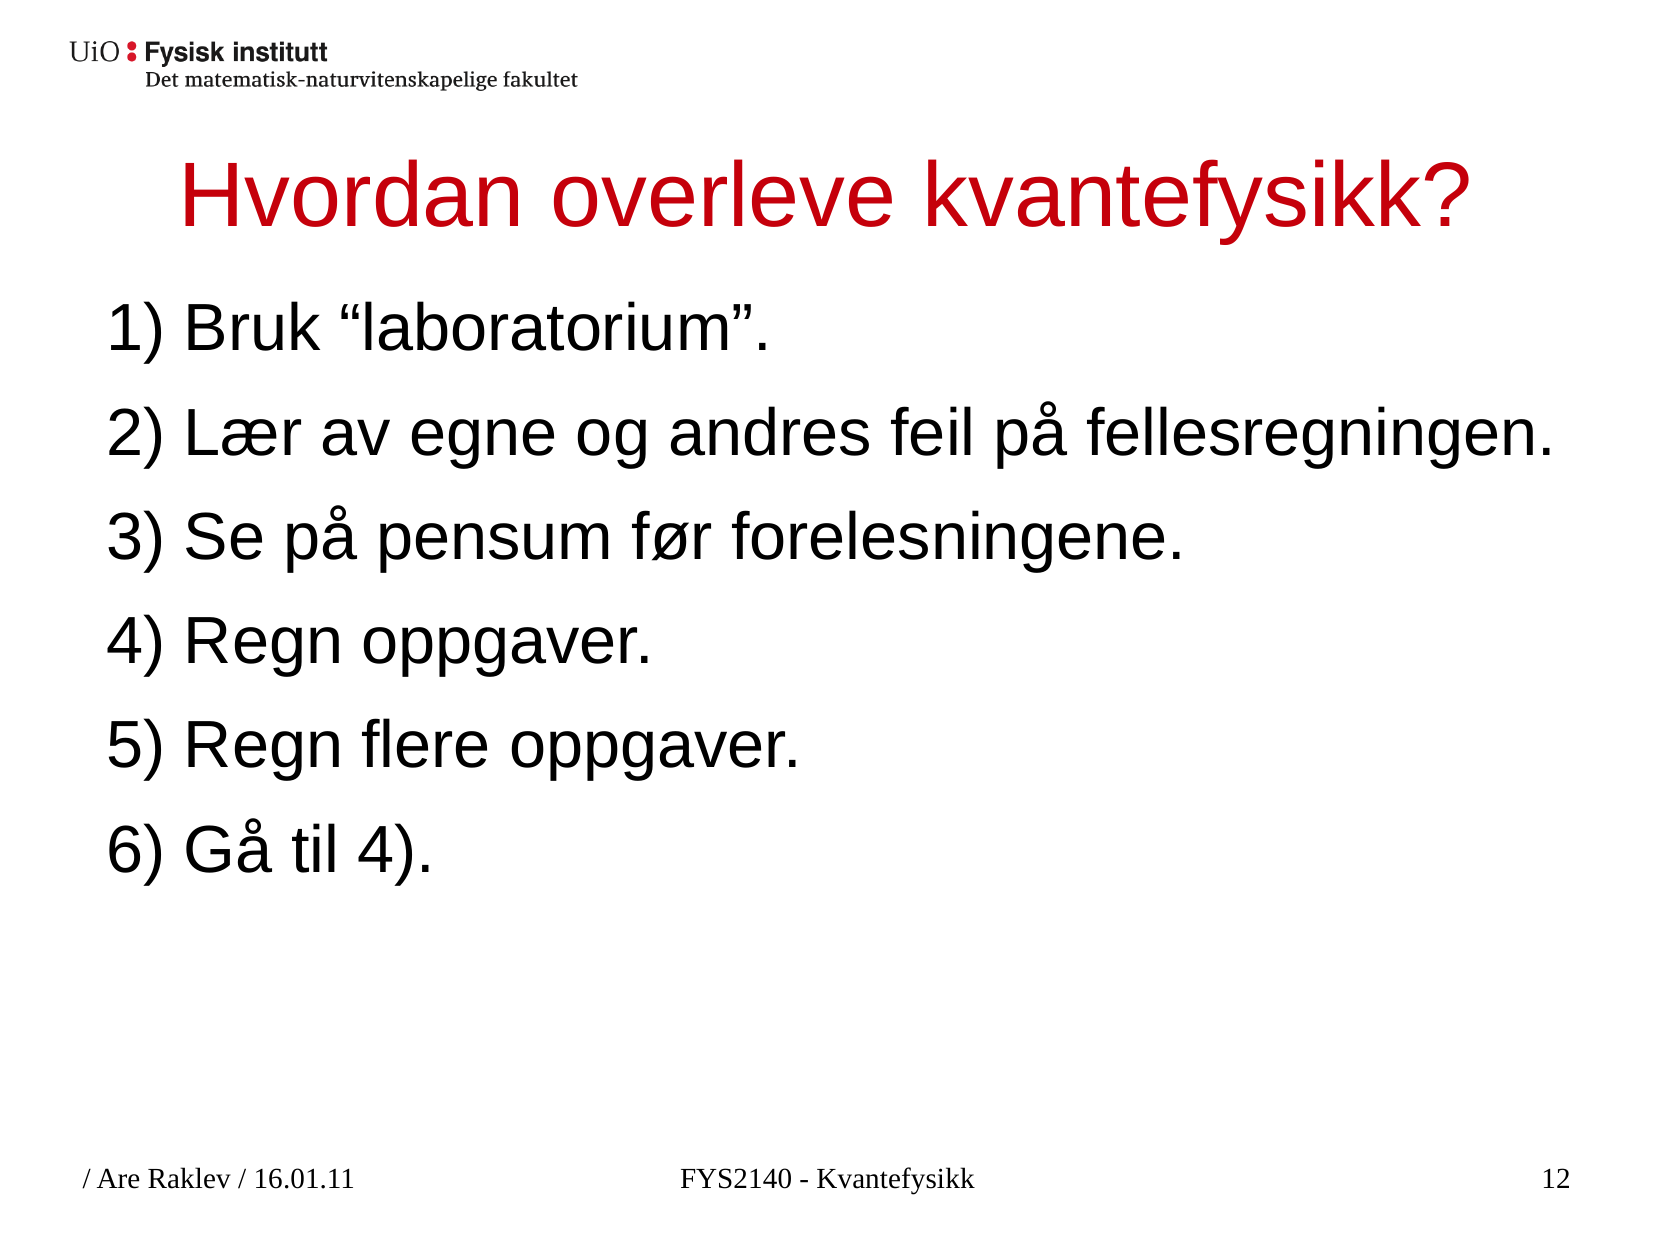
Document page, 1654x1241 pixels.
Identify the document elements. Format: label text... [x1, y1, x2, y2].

title Hvordan overleve kvantefysikk? [82, 90, 1571, 298]
picture [68, 37, 581, 93]
list Bruk “laboratorium”. Lær av egne og andres feil på fellesregningen. Se på pensum før forelesningene. Regn oppgaver. Regn flere oppgaver. Gå til 4). [106, 290, 1595, 1094]
